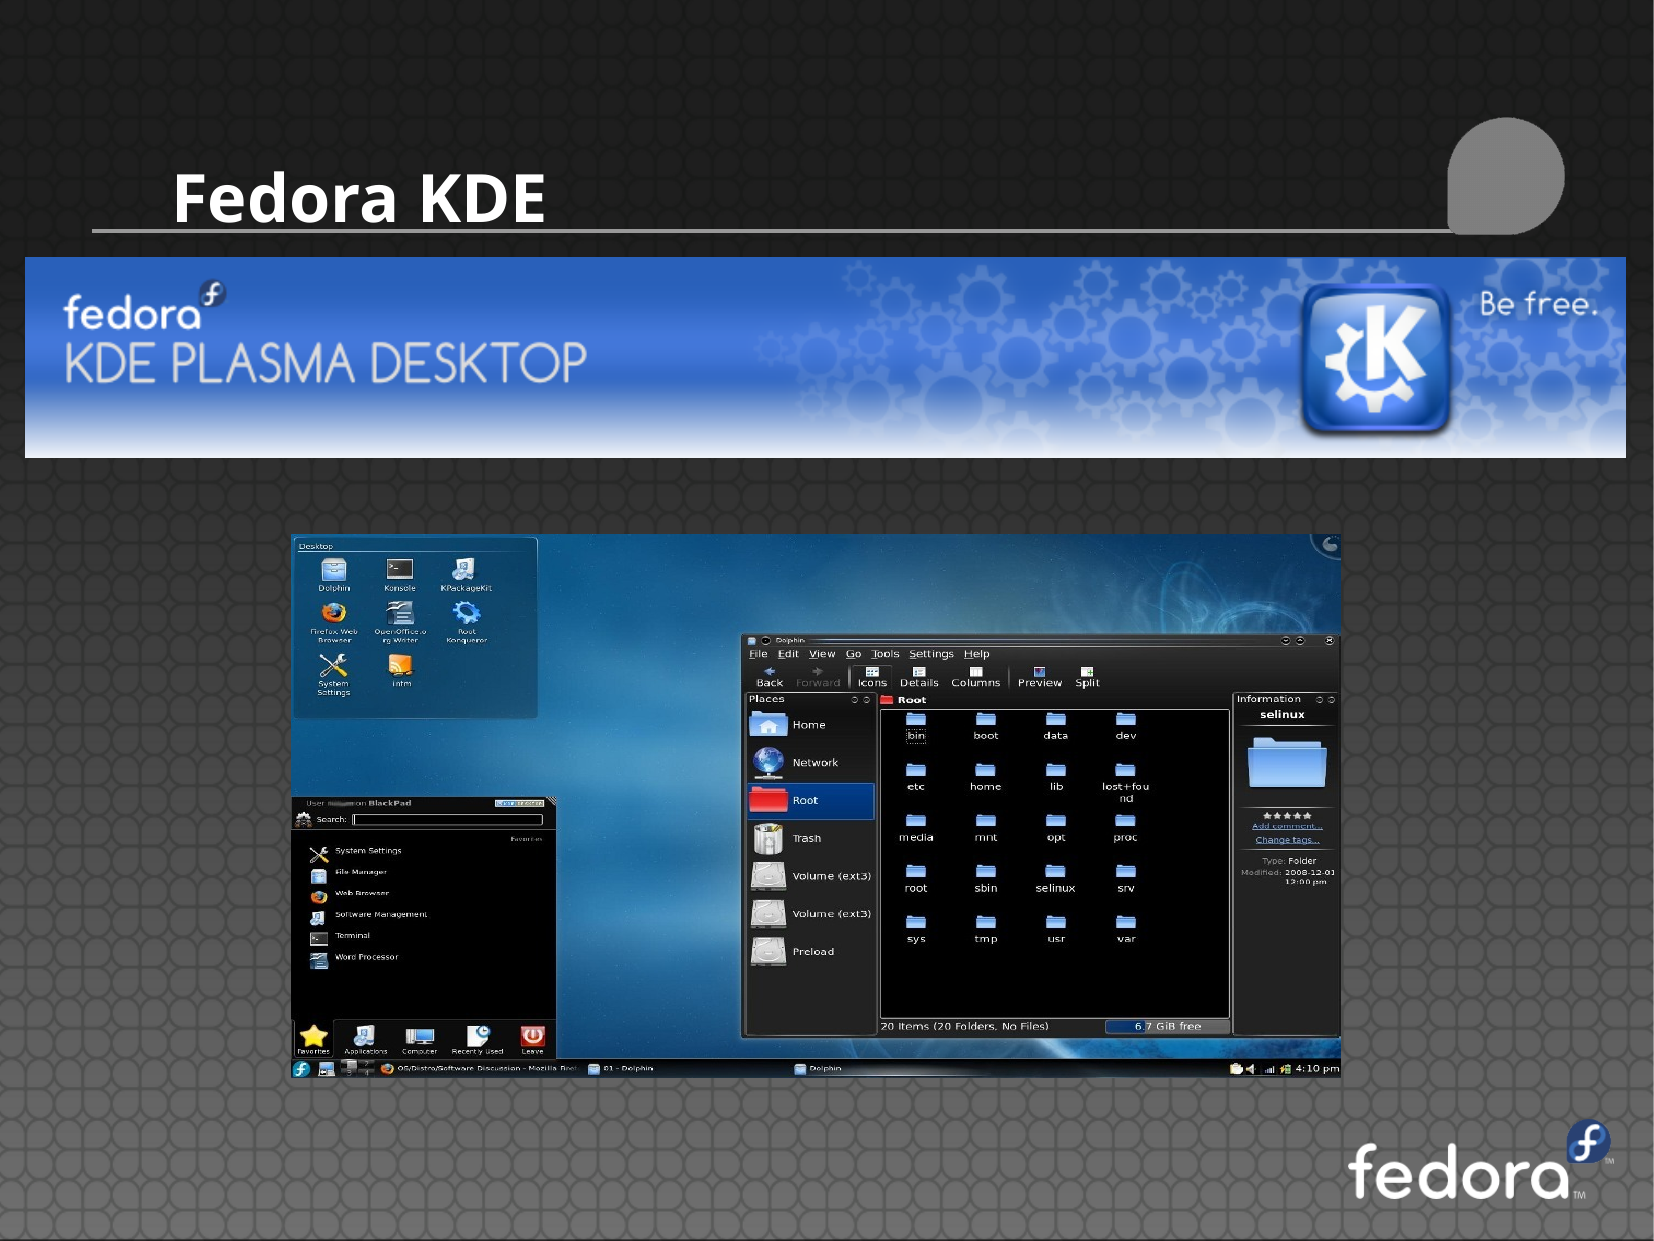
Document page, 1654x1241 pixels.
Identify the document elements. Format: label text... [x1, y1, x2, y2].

title Fedora KDE [171, 121, 1502, 257]
picture [0, 0, 1654, 1241]
